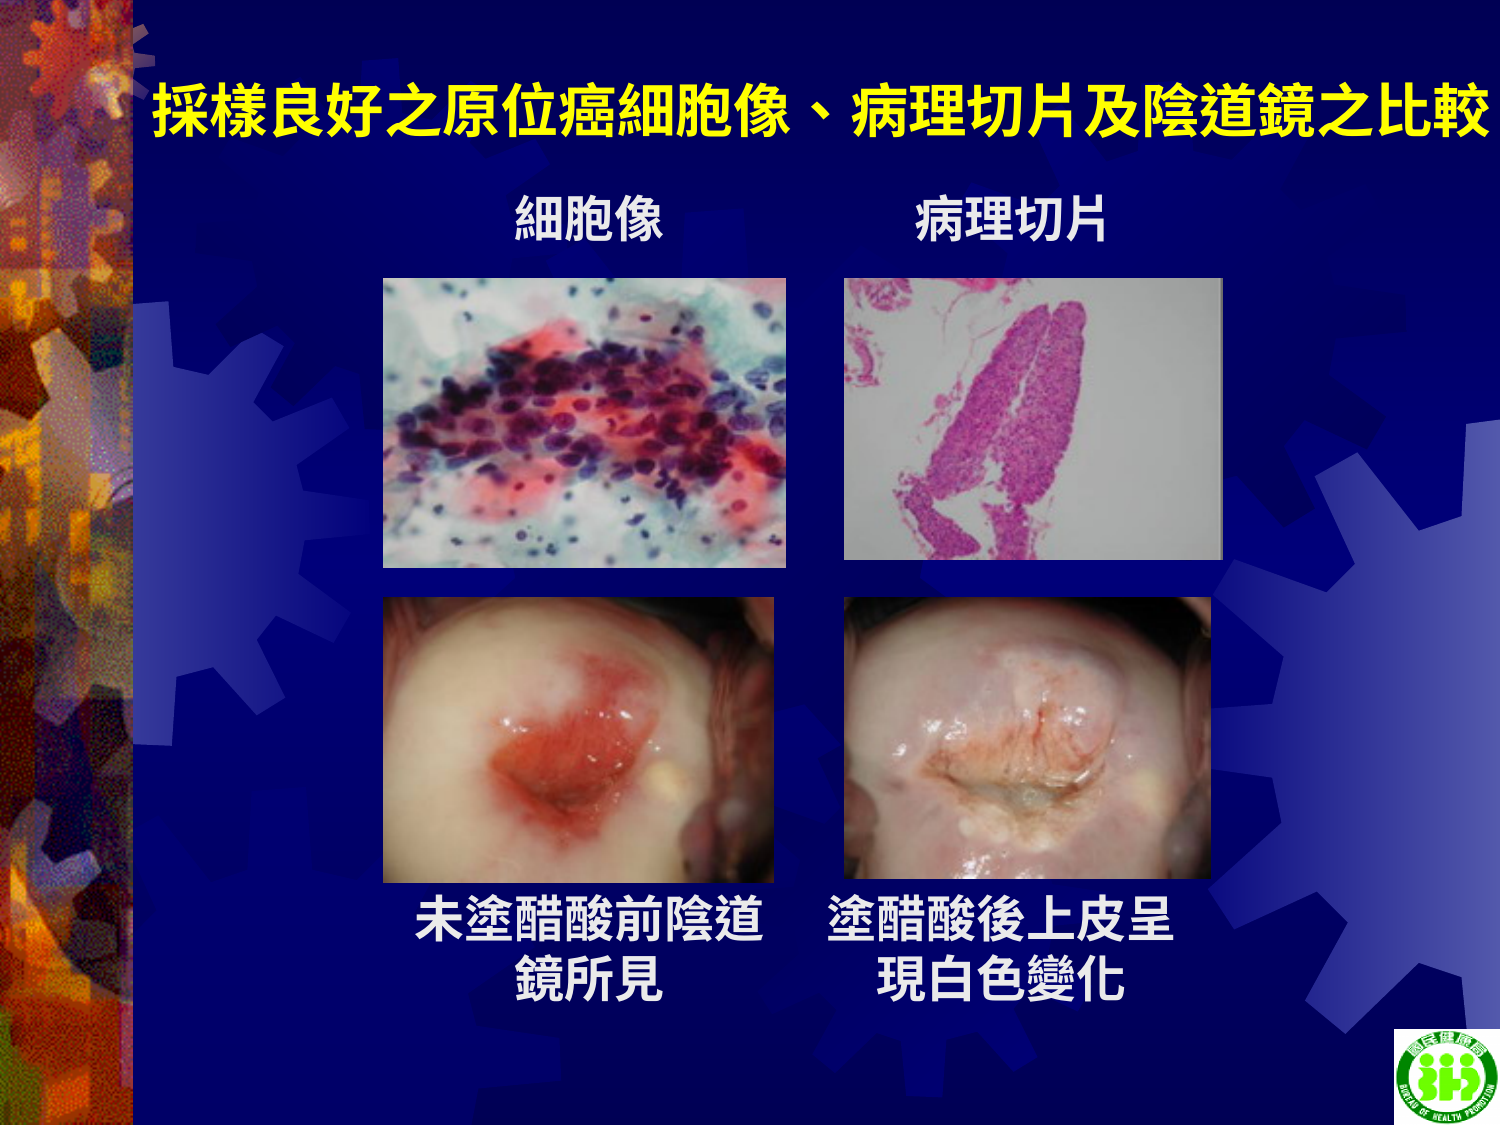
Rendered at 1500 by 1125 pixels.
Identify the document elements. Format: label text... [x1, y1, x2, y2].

text_box 病理切片 [808, 180, 1221, 256]
text_box 採樣良好之原位癌細胞像、病理切片及陰道鏡之比較 [112, 66, 1500, 152]
text_box 未塗醋酸前陰道鏡所見 [383, 880, 795, 1016]
picture [383, 597, 774, 883]
text_box 細胞像 [383, 180, 796, 256]
text_box 塗醋酸後上皮呈現白色變化 [795, 880, 1209, 1016]
picture [383, 278, 786, 568]
picture [844, 597, 1211, 879]
picture [844, 278, 1223, 560]
